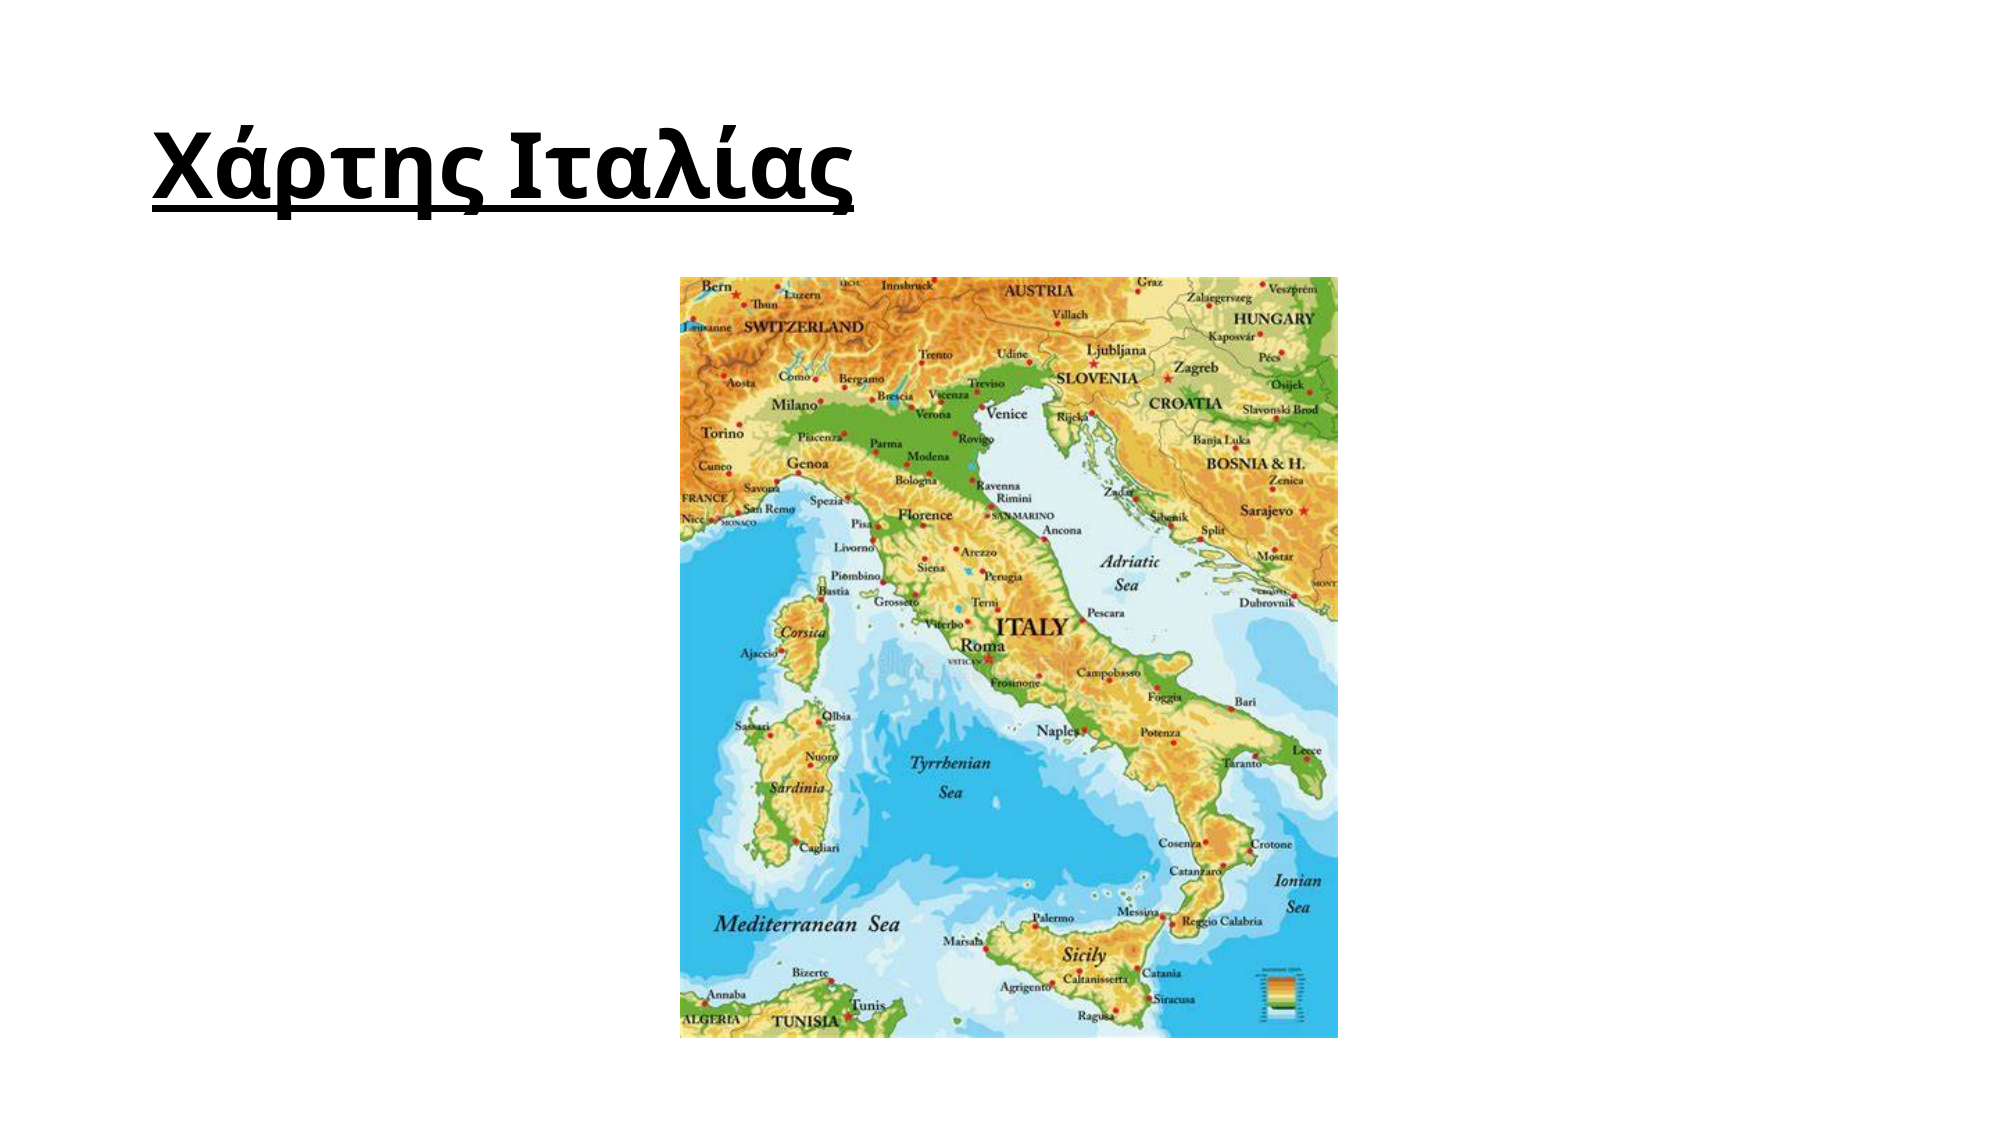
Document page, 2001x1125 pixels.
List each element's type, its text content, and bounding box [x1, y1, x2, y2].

picture [680, 277, 1338, 1038]
title Χάρτης Ιταλίας [137, 59, 1863, 278]
